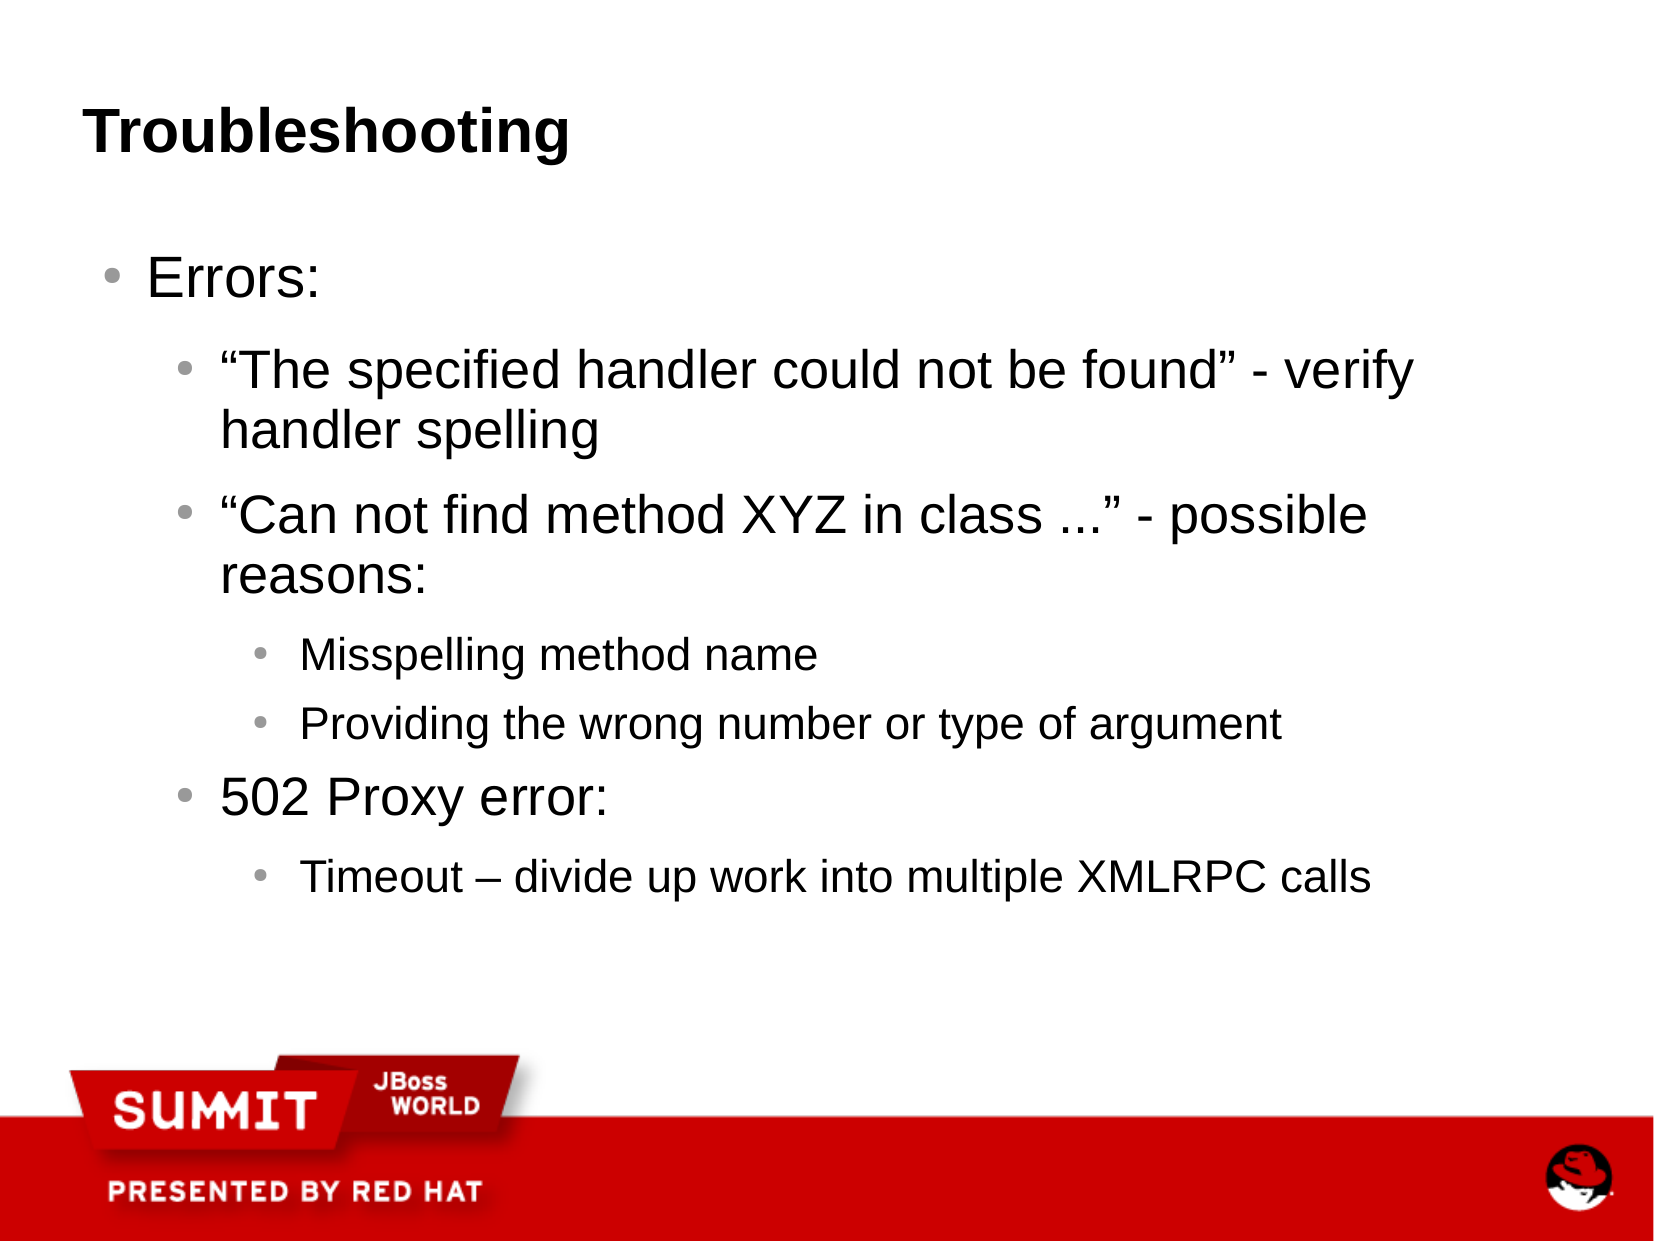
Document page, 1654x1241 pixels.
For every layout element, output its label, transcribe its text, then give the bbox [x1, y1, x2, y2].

picture [0, 1043, 1654, 1241]
title Troubleshooting [82, 45, 1571, 218]
list Errors: “The specified handler could not be found” - verify handler spelling “Can not find method XYZ in class ...” - possible reasons: Misspelling method name Providing the wrong number or type of argument 502 Proxy error: Timeout – divide up work into multiple XMLRPC calls [86, 244, 1576, 1024]
